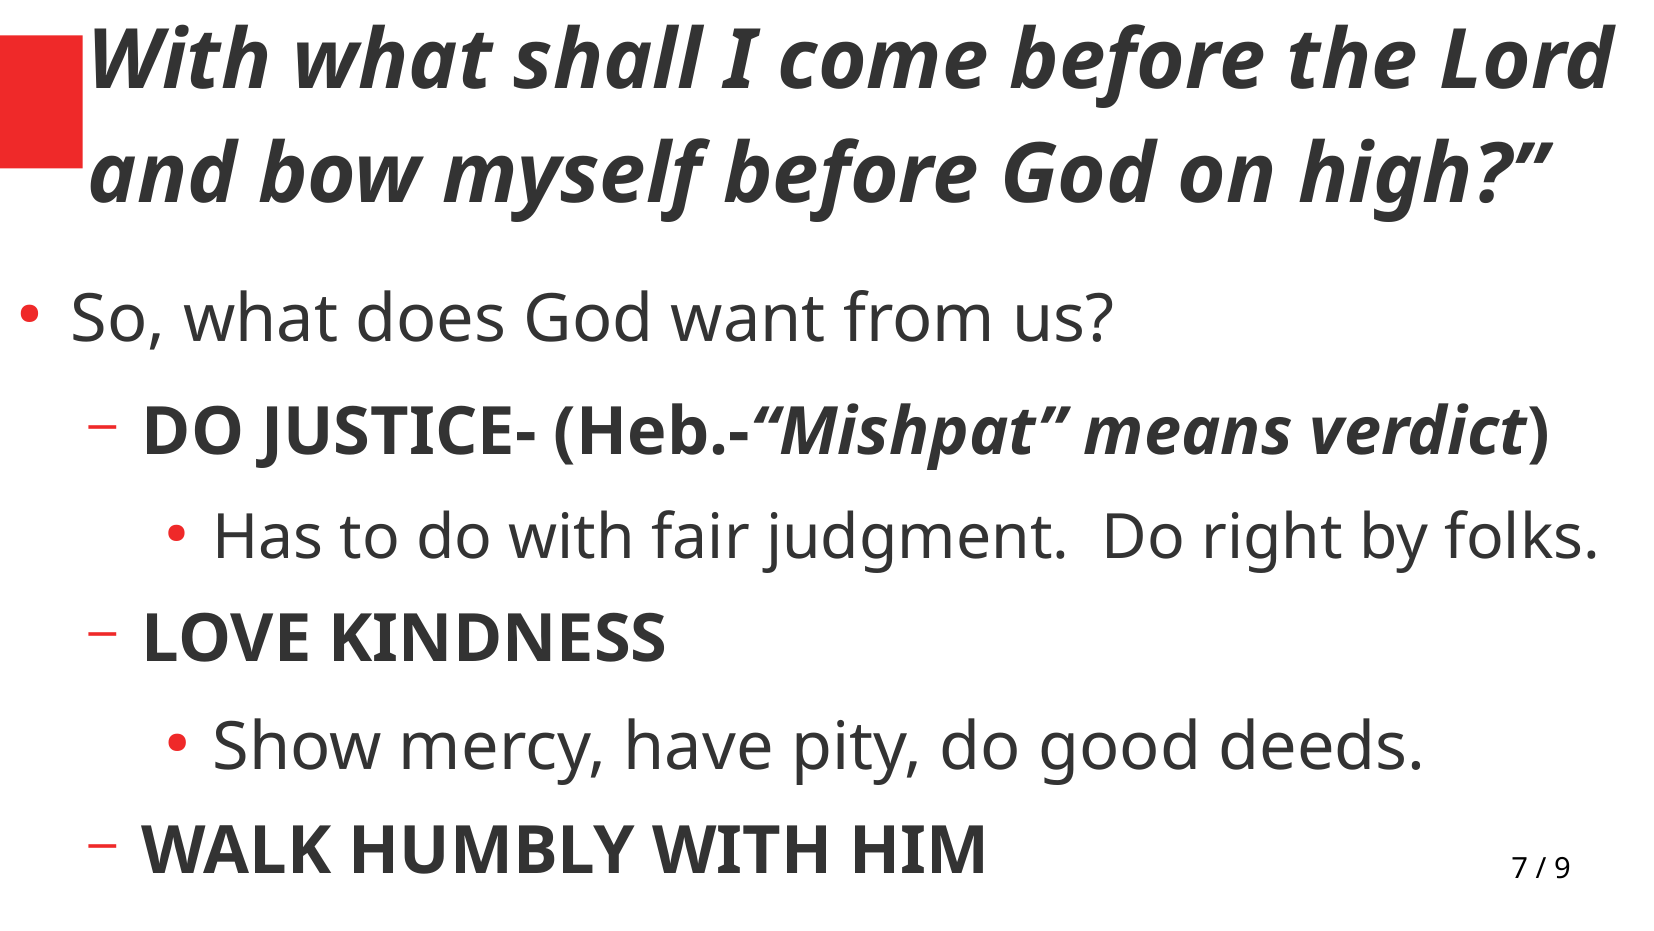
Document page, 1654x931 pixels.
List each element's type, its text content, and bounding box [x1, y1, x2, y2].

title With what shall I come before the Lord and bow myself before God on high?” [87, 0, 1633, 270]
list So, what does God want from us? DO JUSTICE- (Heb.-“Mishpat” means verdict) Has to do with fair judgment. Do right by folks. LOVE KINDNESS Show mercy, have pity, do good deeds. WALK HUMBLY WITH HIM [0, 270, 1654, 811]
